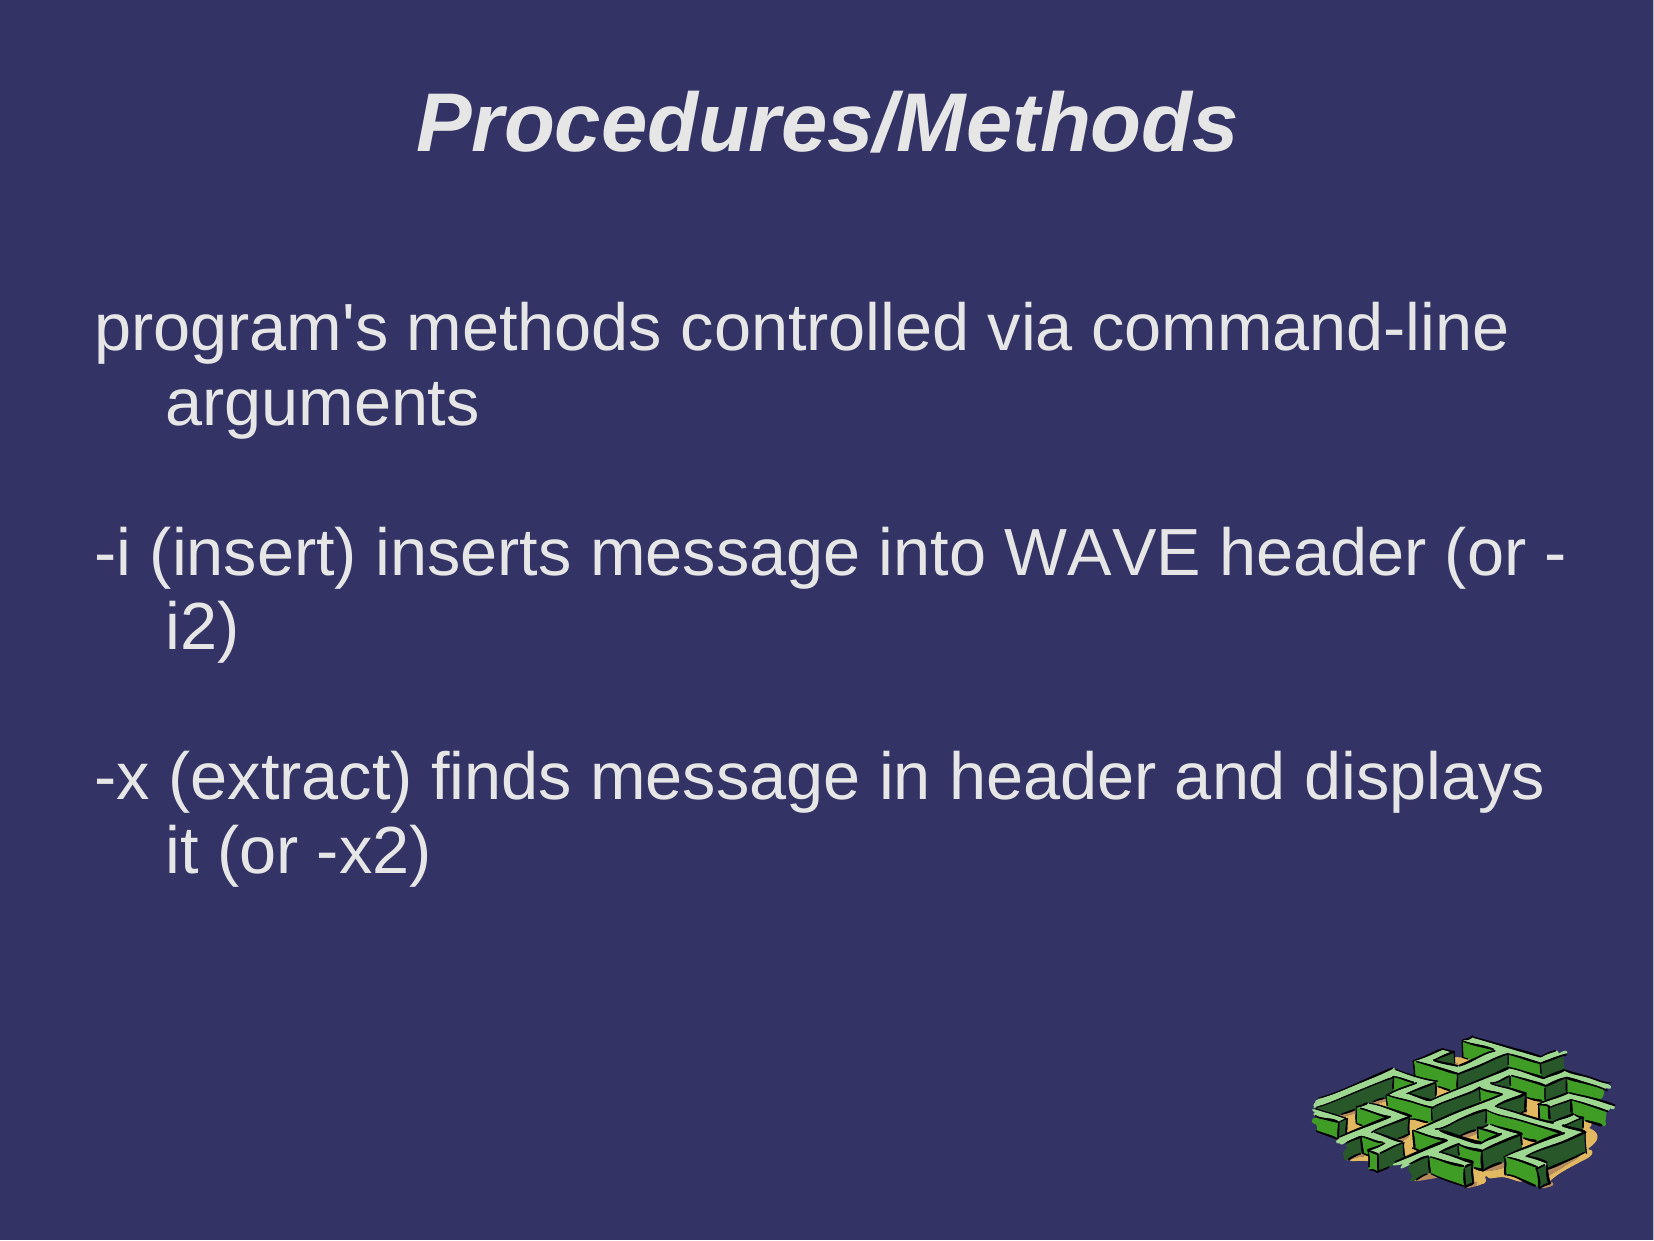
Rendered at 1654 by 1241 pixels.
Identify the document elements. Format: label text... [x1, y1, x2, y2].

title Procedures/Methods [121, 19, 1534, 227]
list program's methods controlled via command-line arguments -i (insert) inserts message into WAVE header (or -i2) -x (extract) finds message in header and displays it (or -x2) [82, 290, 1571, 1109]
